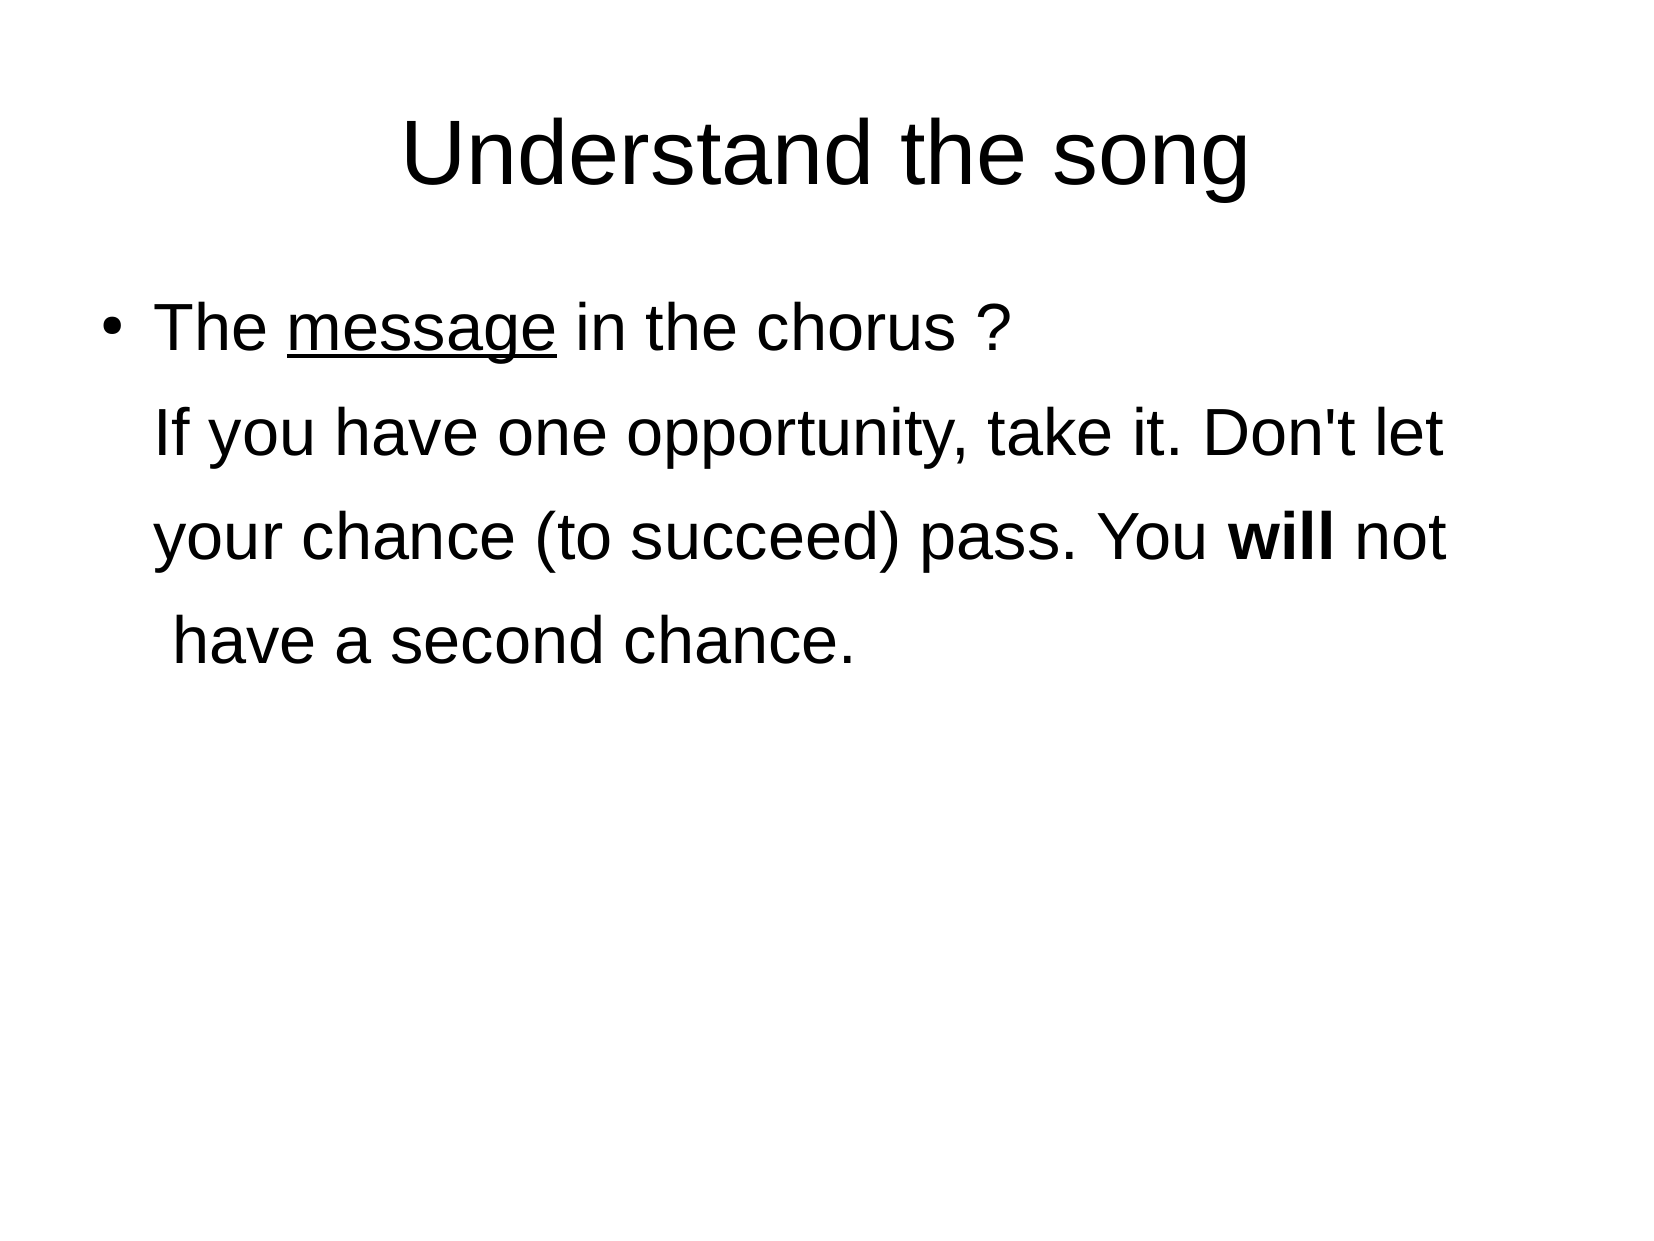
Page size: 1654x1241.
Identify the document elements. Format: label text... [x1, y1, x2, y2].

list The message in the chorus ? If you have one opportunity, take it. Don't let your chance (to succeed) pass. You will not have a second chance. [82, 290, 1571, 1010]
title Understand the song [82, 49, 1571, 257]
